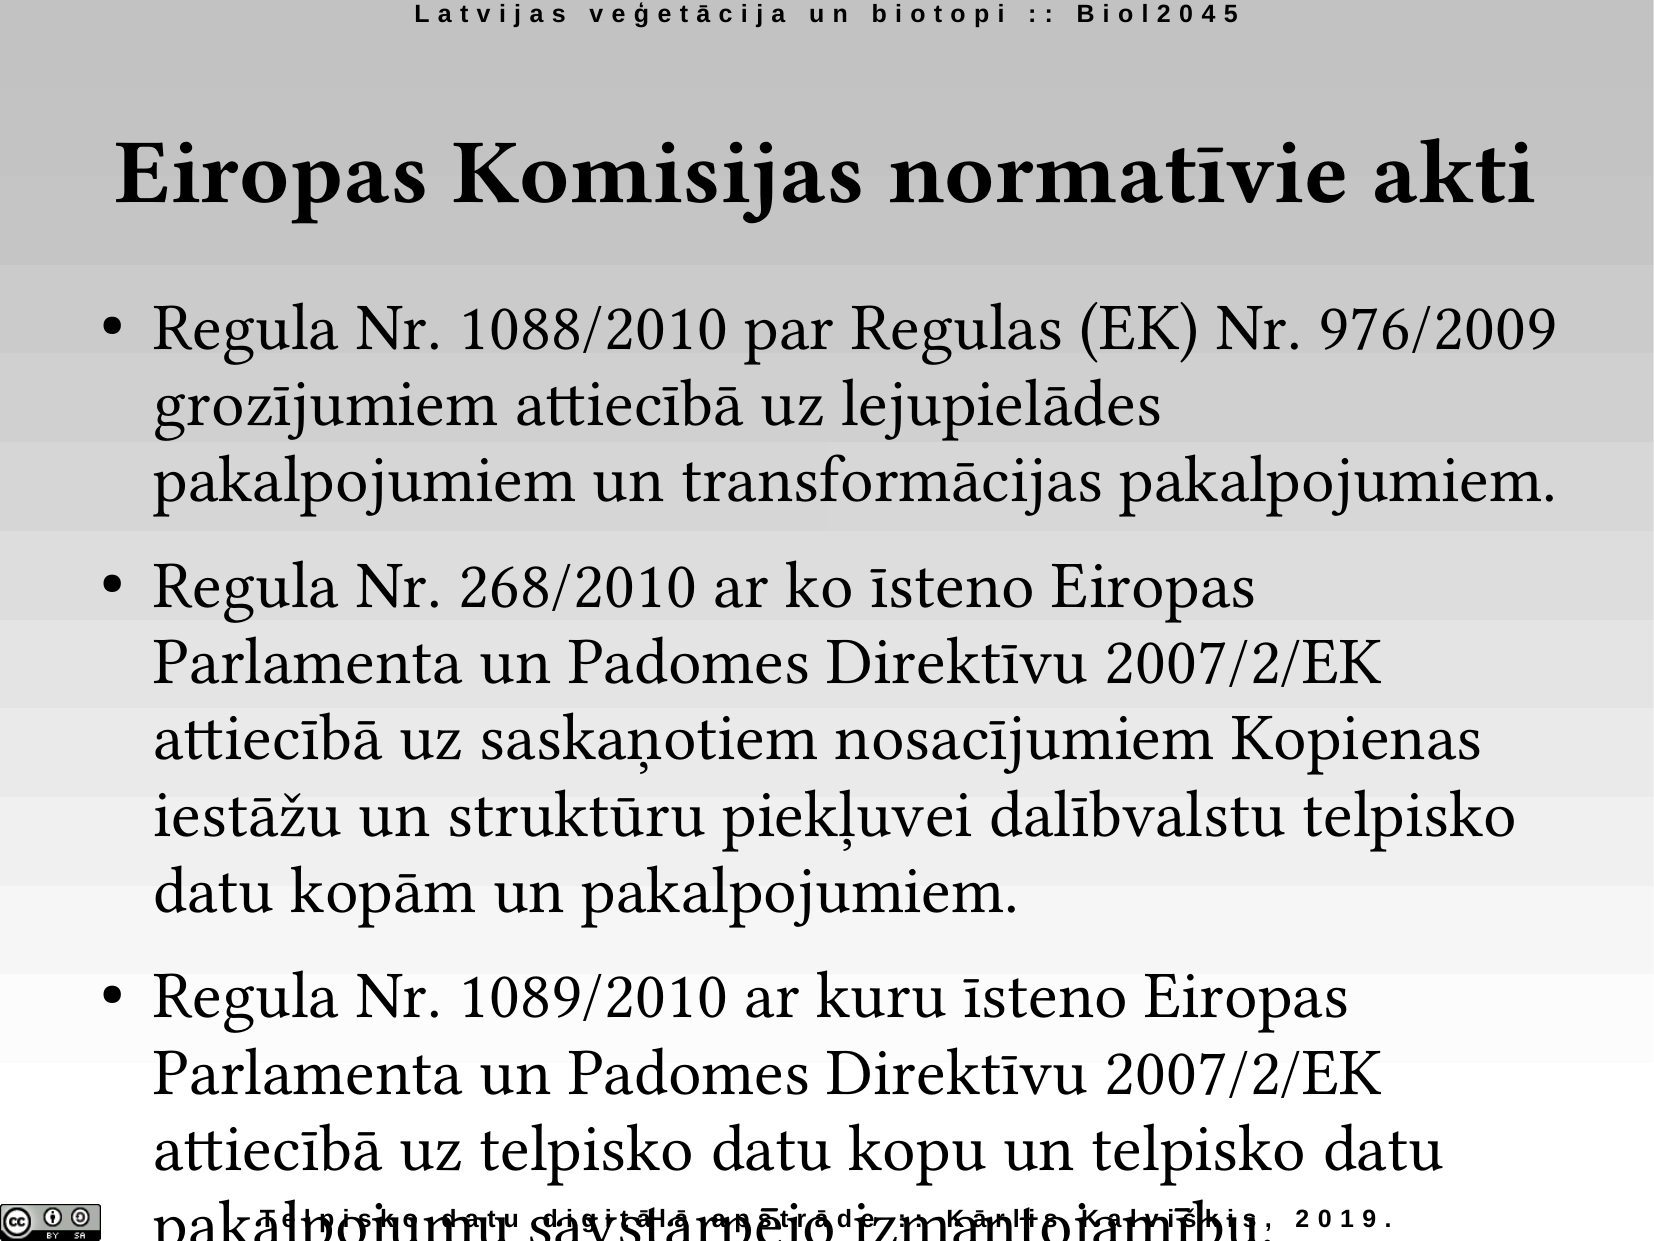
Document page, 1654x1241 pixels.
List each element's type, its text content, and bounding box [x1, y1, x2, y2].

title Eiropas Komisijas normatīvie akti [29, 49, 1625, 296]
picture [0, 0, 1654, 1241]
list Regula Nr. 1088/2010 par Regulas (EK) Nr. 976/2009 grozījumiem attiecībā uz lejupielādes pakalpojumiem un transformācijas pakalpojumiem. Regula Nr. 268/2010 ar ko īsteno Eiropas Parlamenta un Padomes Direktīvu 2007/2/EK attiecībā uz saskaņotiem nosacījumiem Kopienas iestāžu un struktūru piekļuvei dalībvalstu telpisko datu kopām un pakalpojumiem. Regula Nr. 1089/2010 ar kuru īsteno Eiropas Parlamenta un Padomes Direktīvu 2007/2/EK attiecībā uz telpisko datu kopu un telpisko datu pakalpojumu savstarpējo izmantojamību. [82, 289, 1571, 1241]
